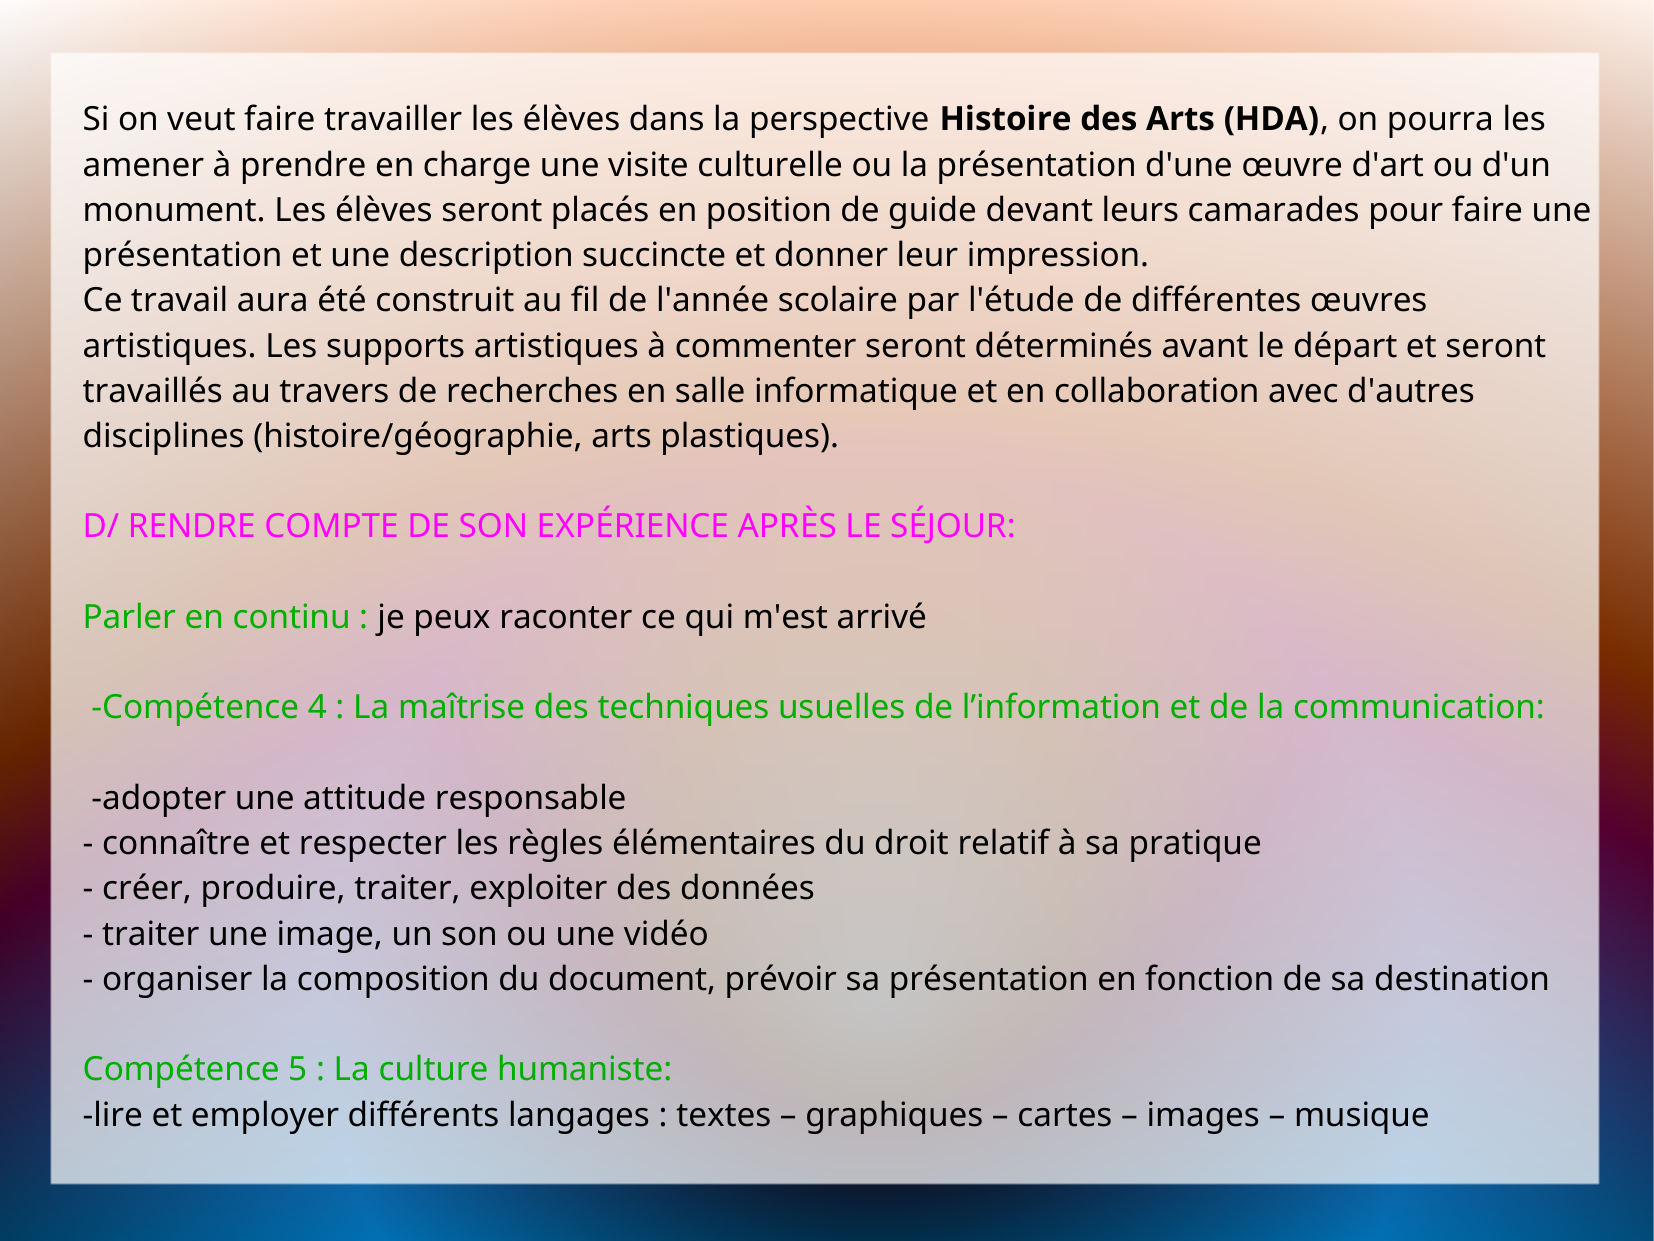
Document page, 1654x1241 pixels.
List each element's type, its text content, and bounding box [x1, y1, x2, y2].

picture [0, 0, 1654, 1241]
text_box Si on veut faire travailler les élèves dans la perspective Histoire des Arts (HDA), on pourra les amener à prendre en charge une visite culturelle ou la présentation d'une œuvre d'art ou d'un monument. Les élèves seront placés en position de guide devant leurs camarades pour faire une présentation et une description succincte et donner leur impression. Ce travail aura été construit au fil de l'année scolaire par l'étude de différentes œuvres artistiques. Les supports artistiques à commenter seront déterminés avant le départ et seront travaillés au travers de recherches en salle informatique et en collaboration avec d'autres disciplines (histoire/géographie, arts plastiques). D/ RENDRE COMPTE DE SON EXPÉRIENCE APRÈS LE SÉJOUR: Parler en continu : je peux raconter ce qui m'est arrivé -Compétence 4 : La maîtrise des techniques usuelles de l’information et de la communication: -adopter une attitude responsable - connaître et respecter les règles élémentaires du droit relatif à sa pratique - créer, produire, traiter, exploiter des données - traiter une image, un son ou une vidéo - organiser la composition du document, prévoir sa présentation en fonction de sa destination Compétence 5 : La culture humaniste: -lire et employer différents langages : textes – graphiques – cartes – images – musique [82, 95, 1595, 1241]
